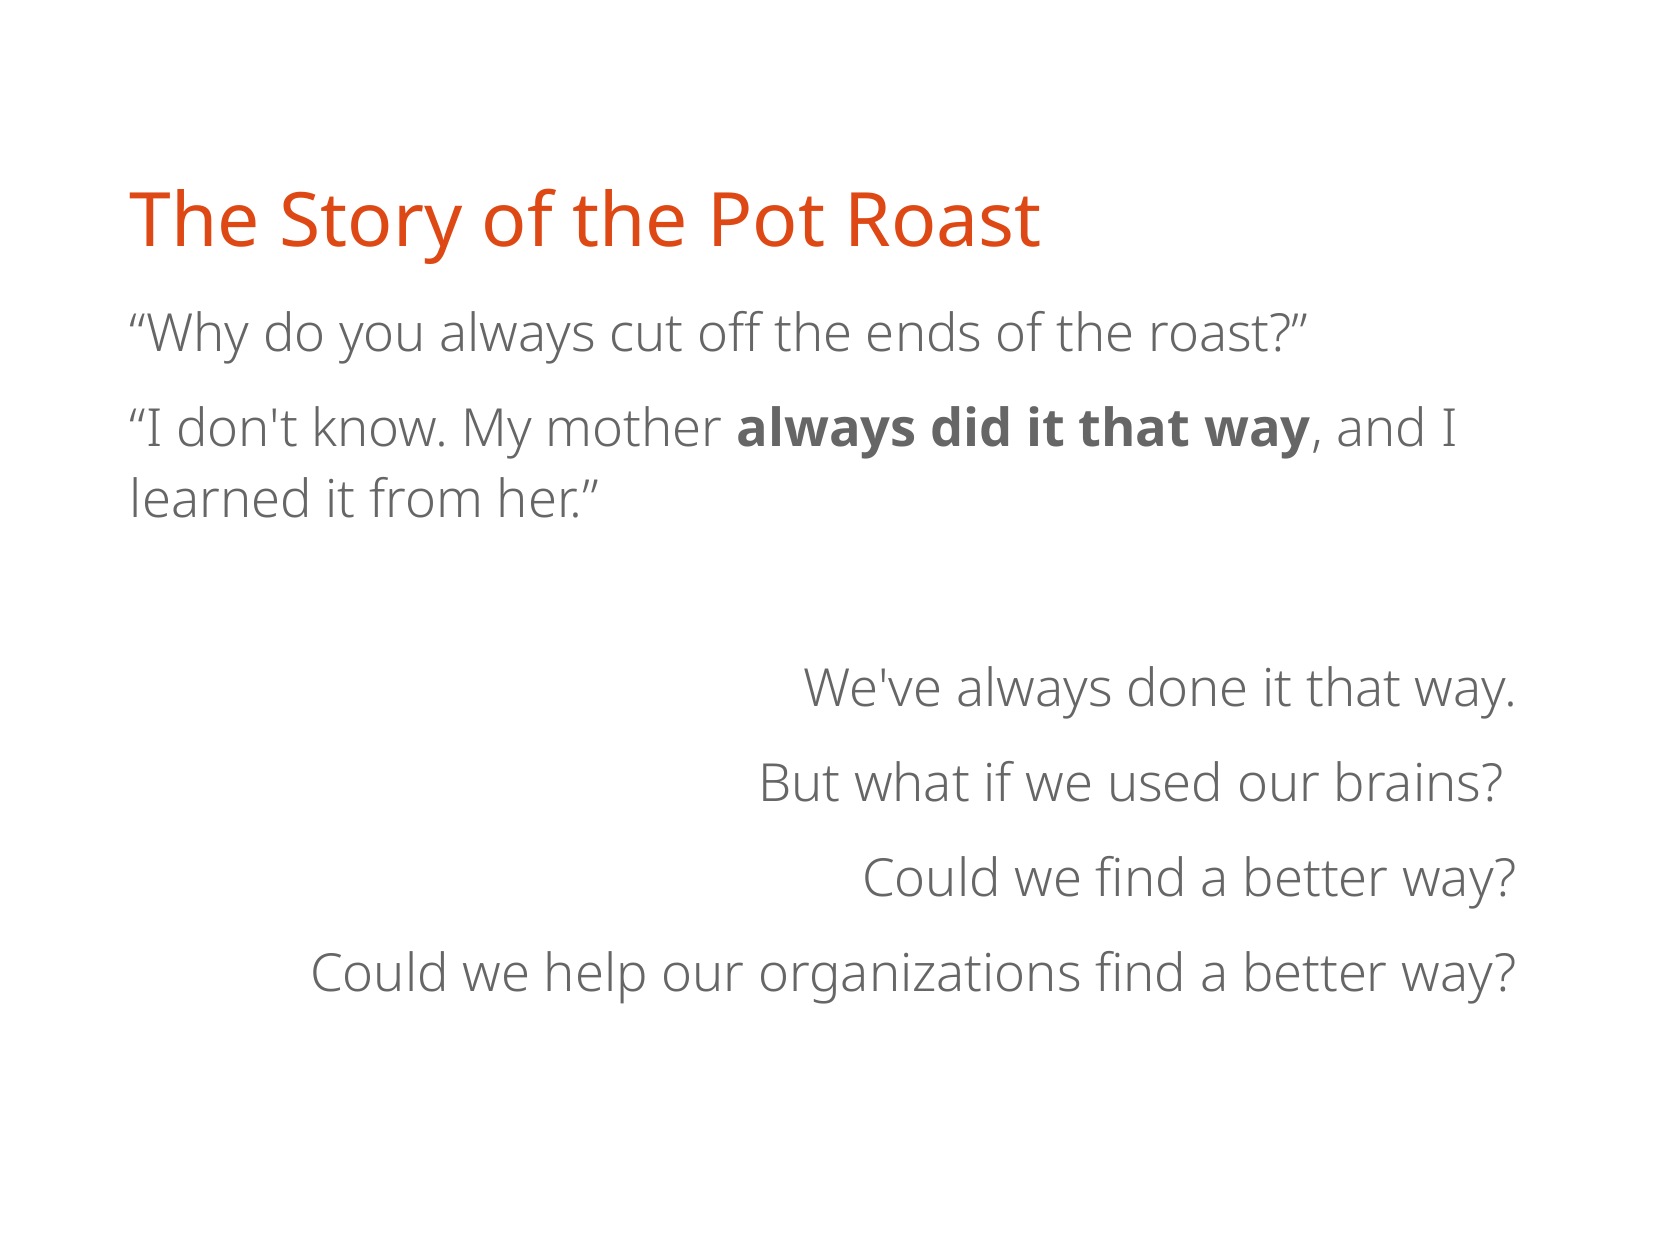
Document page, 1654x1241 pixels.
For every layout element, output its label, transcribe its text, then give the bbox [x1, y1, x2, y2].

title The Story of the Pot Roast [129, 153, 1518, 281]
list “Why do you always cut off the ends of the roast?” “I don't know. My mother always did it that way, and I learned it from her.” We've always done it that way. But what if we used our brains? Could we find a better way? Could we help our organizations find a better way? [129, 295, 1518, 1010]
